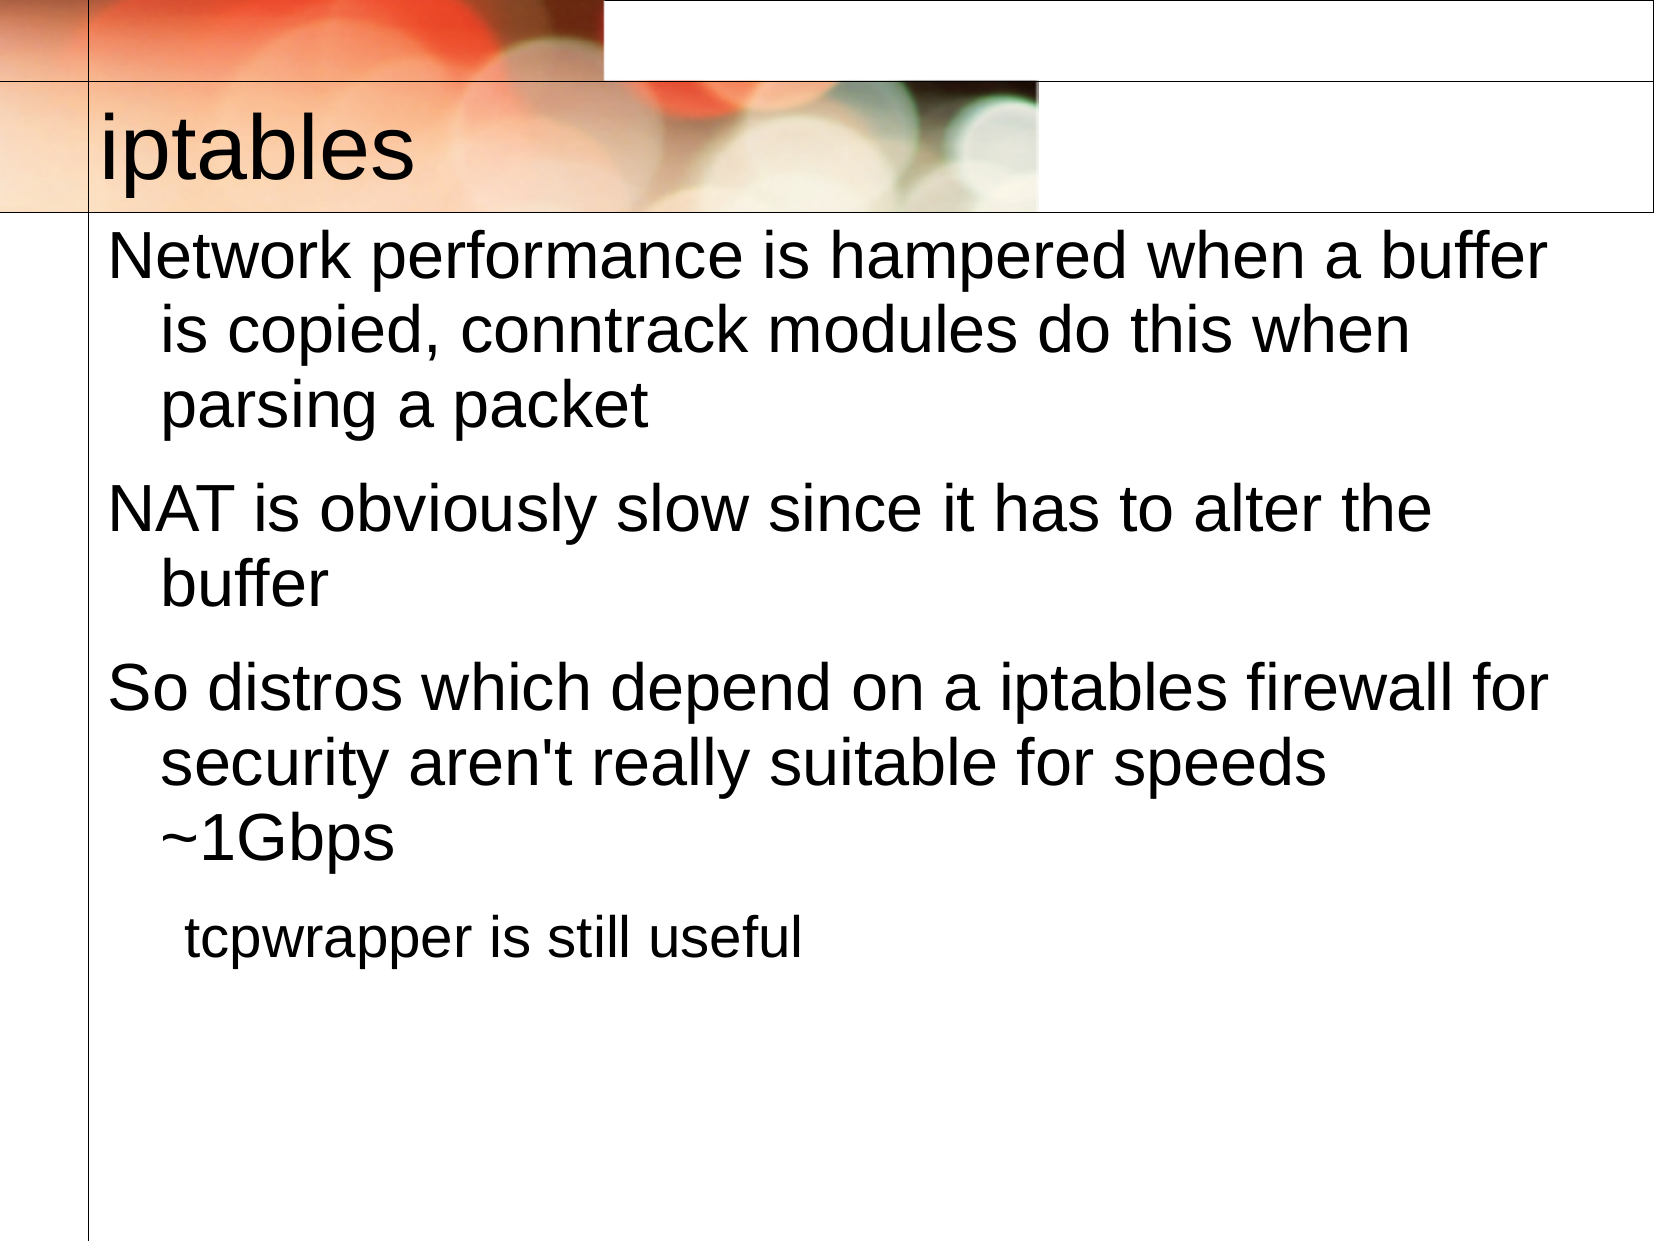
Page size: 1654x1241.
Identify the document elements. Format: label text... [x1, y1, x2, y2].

picture [0, 82, 88, 212]
picture [0, 0, 88, 81]
picture [89, 0, 1039, 81]
title iptables [100, 95, 1571, 200]
picture [89, 82, 1039, 212]
list Network performance is hampered when a buffer is copied, conntrack modules do this when parsing a packet NAT is obviously slow since it has to alter the buffer So distros which depend on a iptables firewall for security aren't really suitable for speeds ~1Gbps tcpwrapper is still useful [89, 217, 1578, 1226]
